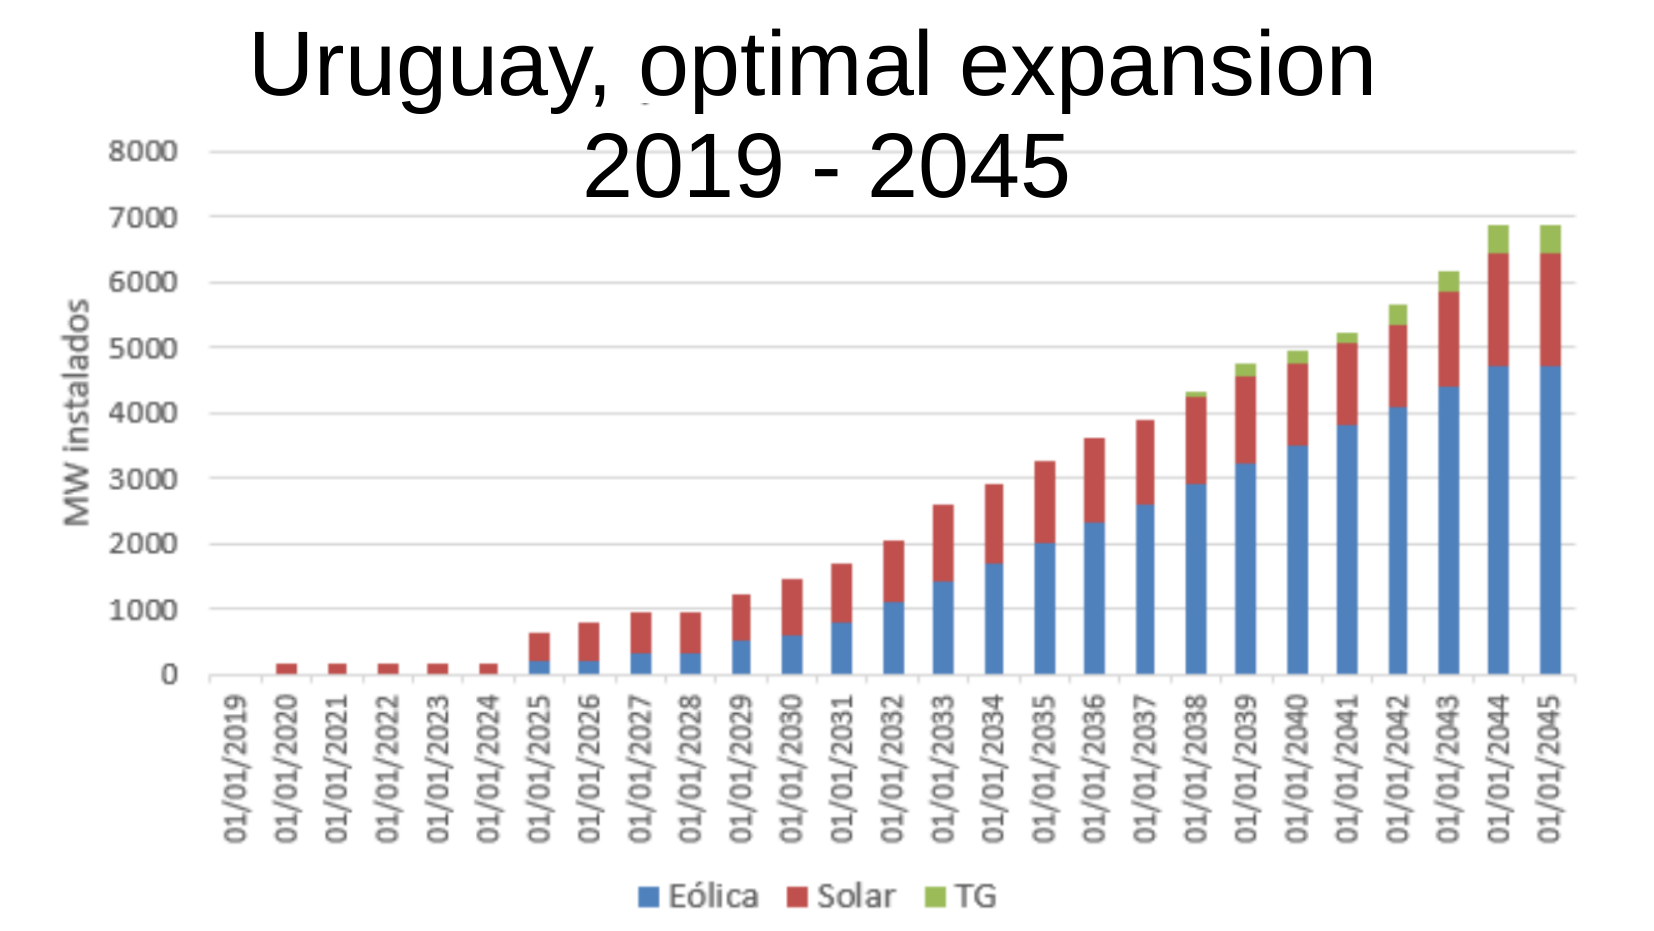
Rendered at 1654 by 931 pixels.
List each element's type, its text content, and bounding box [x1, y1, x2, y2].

title Uruguay, optimal expansion 2019 - 2045 [82, 28, 1571, 201]
picture [0, 103, 1654, 931]
